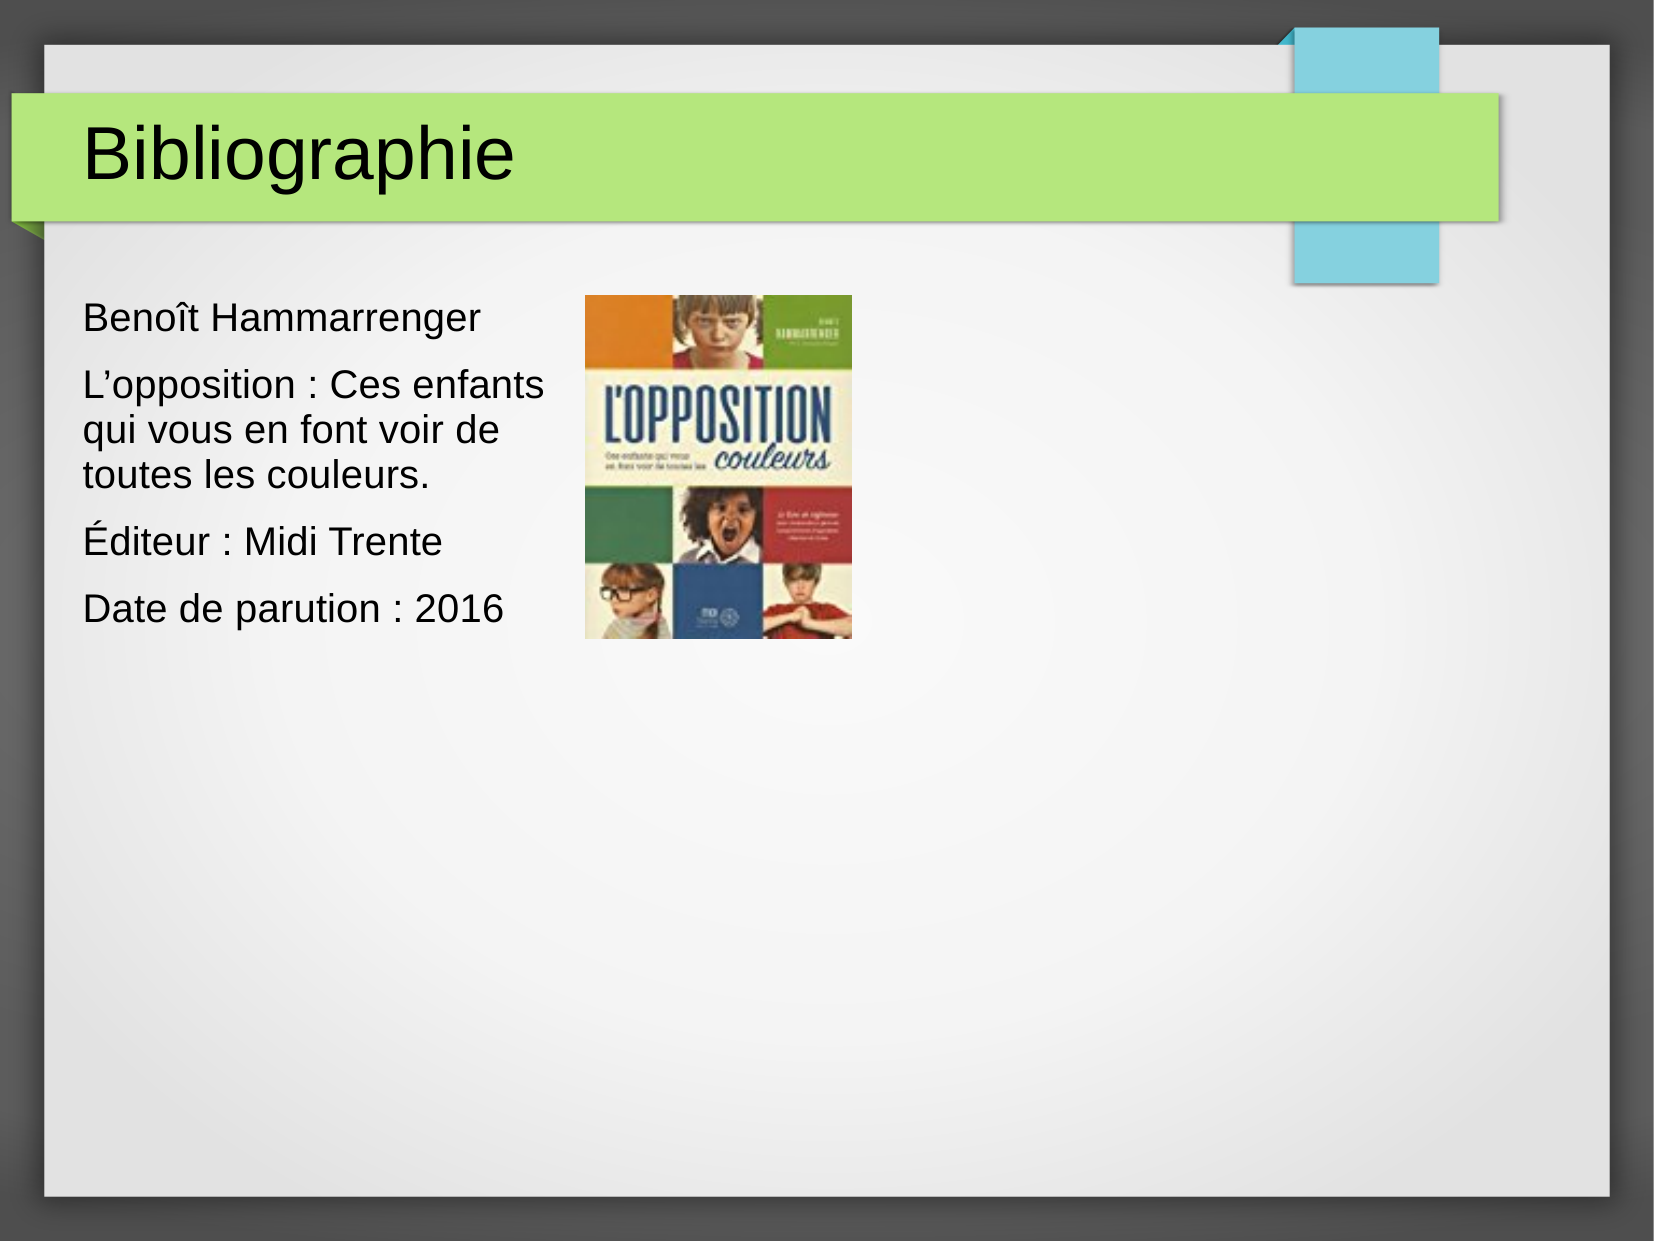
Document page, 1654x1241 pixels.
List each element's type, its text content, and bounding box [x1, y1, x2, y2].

picture [0, 0, 1654, 1241]
list Benoît Hammarrenger L’opposition : Ces enfants qui vous en font voir de toutes les couleurs. Éditeur : Midi Trente Date de parution : 2016 [82, 295, 562, 639]
title Bibliographie [82, 94, 1264, 213]
